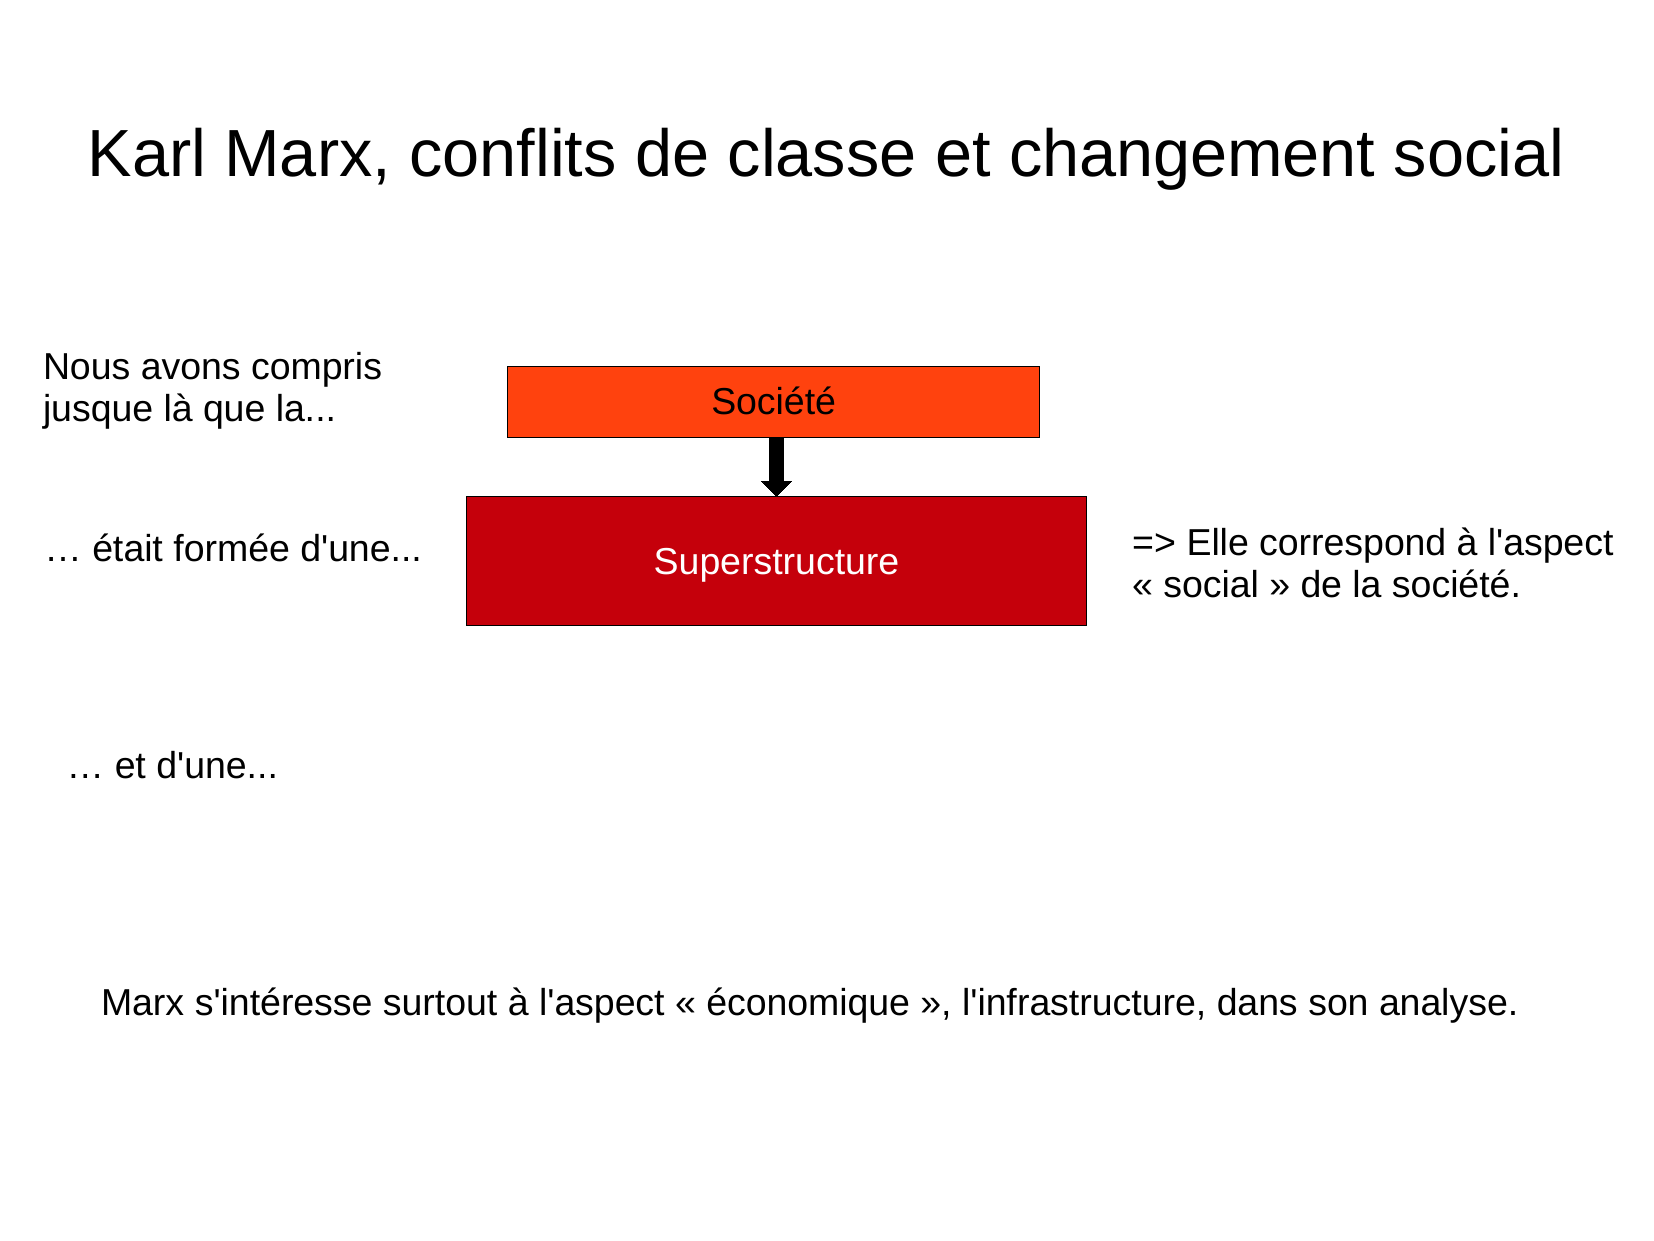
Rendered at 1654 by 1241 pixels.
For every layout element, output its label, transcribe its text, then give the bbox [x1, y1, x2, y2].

text_box [761, 437, 792, 497]
text_box => Elle correspond à l'aspect « social » de la société. [1117, 513, 1630, 613]
text_box Société [507, 366, 1040, 438]
text_box Nous avons compris jusque là que la... [28, 338, 398, 438]
text_box Marx s'intéresse surtout à l'aspect « économique », l'infrastructure, dans son analyse. [86, 974, 1536, 1032]
text_box … était formée d'une... [29, 519, 443, 597]
title Karl Marx, conflits de classe et changement social [82, 56, 1571, 250]
text_box Superstructure [466, 496, 1087, 626]
text_box … et d'une... [51, 737, 454, 795]
